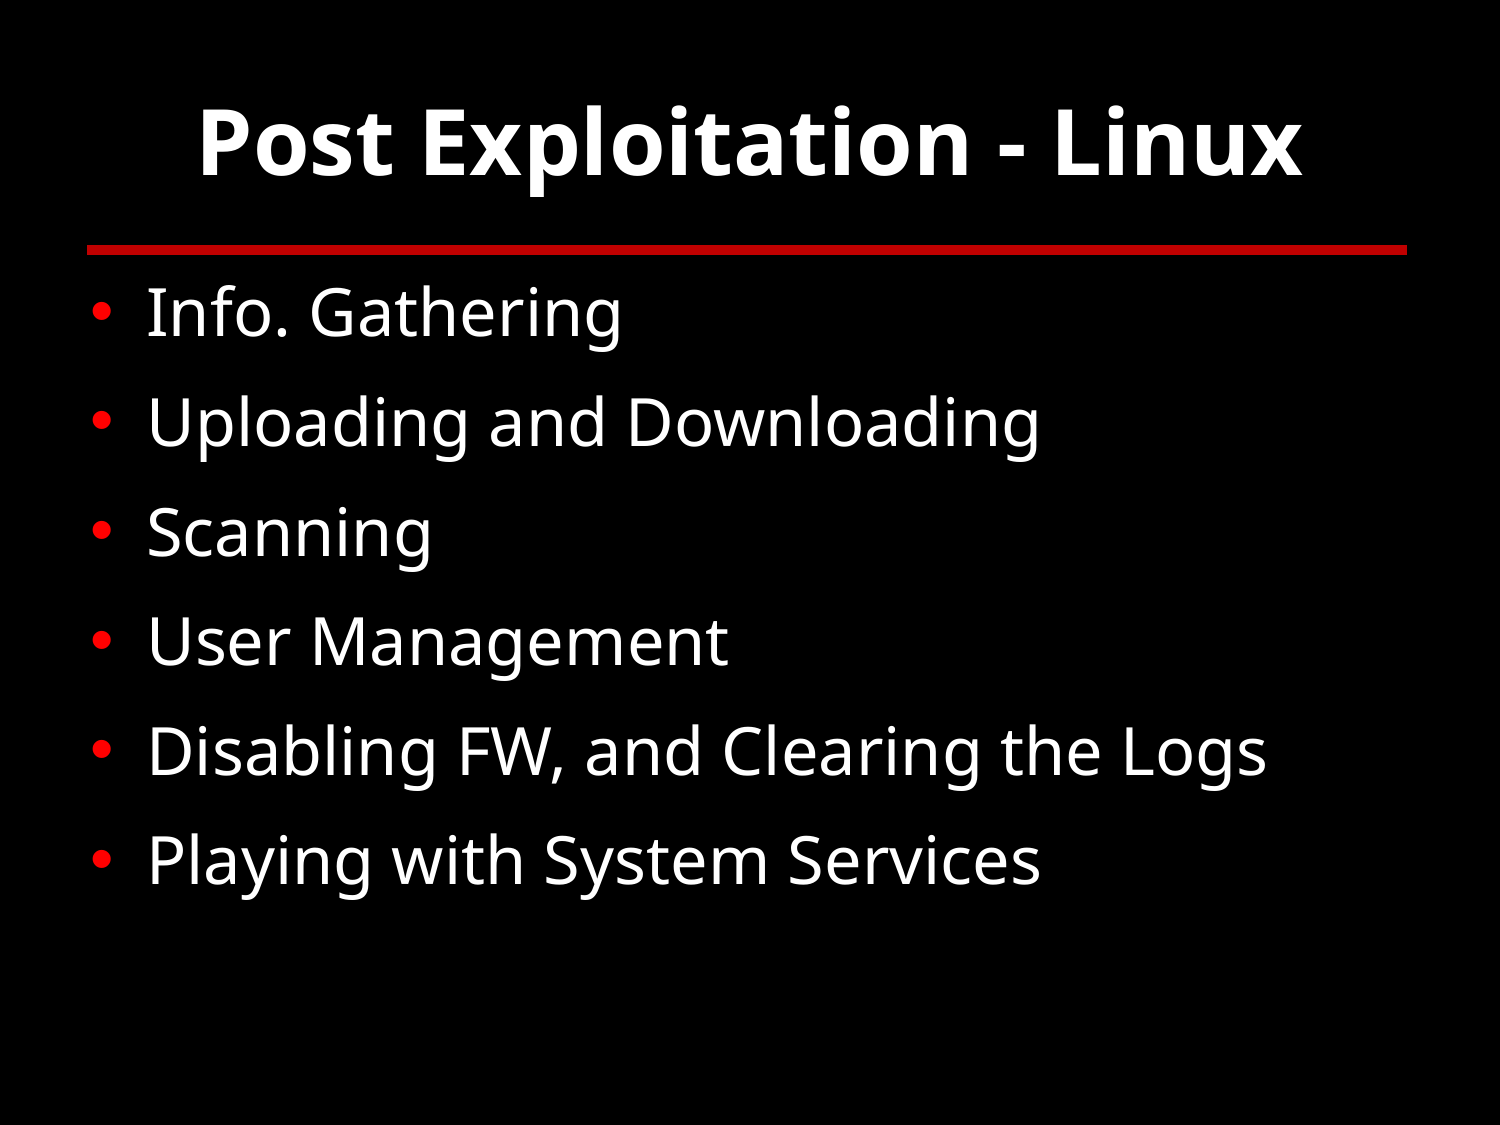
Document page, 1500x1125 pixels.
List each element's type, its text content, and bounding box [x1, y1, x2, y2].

title Post Exploitation - Linux [75, 45, 1425, 233]
list Info. Gathering Uploading and Downloading Scanning User Management Disabling FW, and Clearing the Logs Playing with System Services [75, 262, 1425, 1005]
